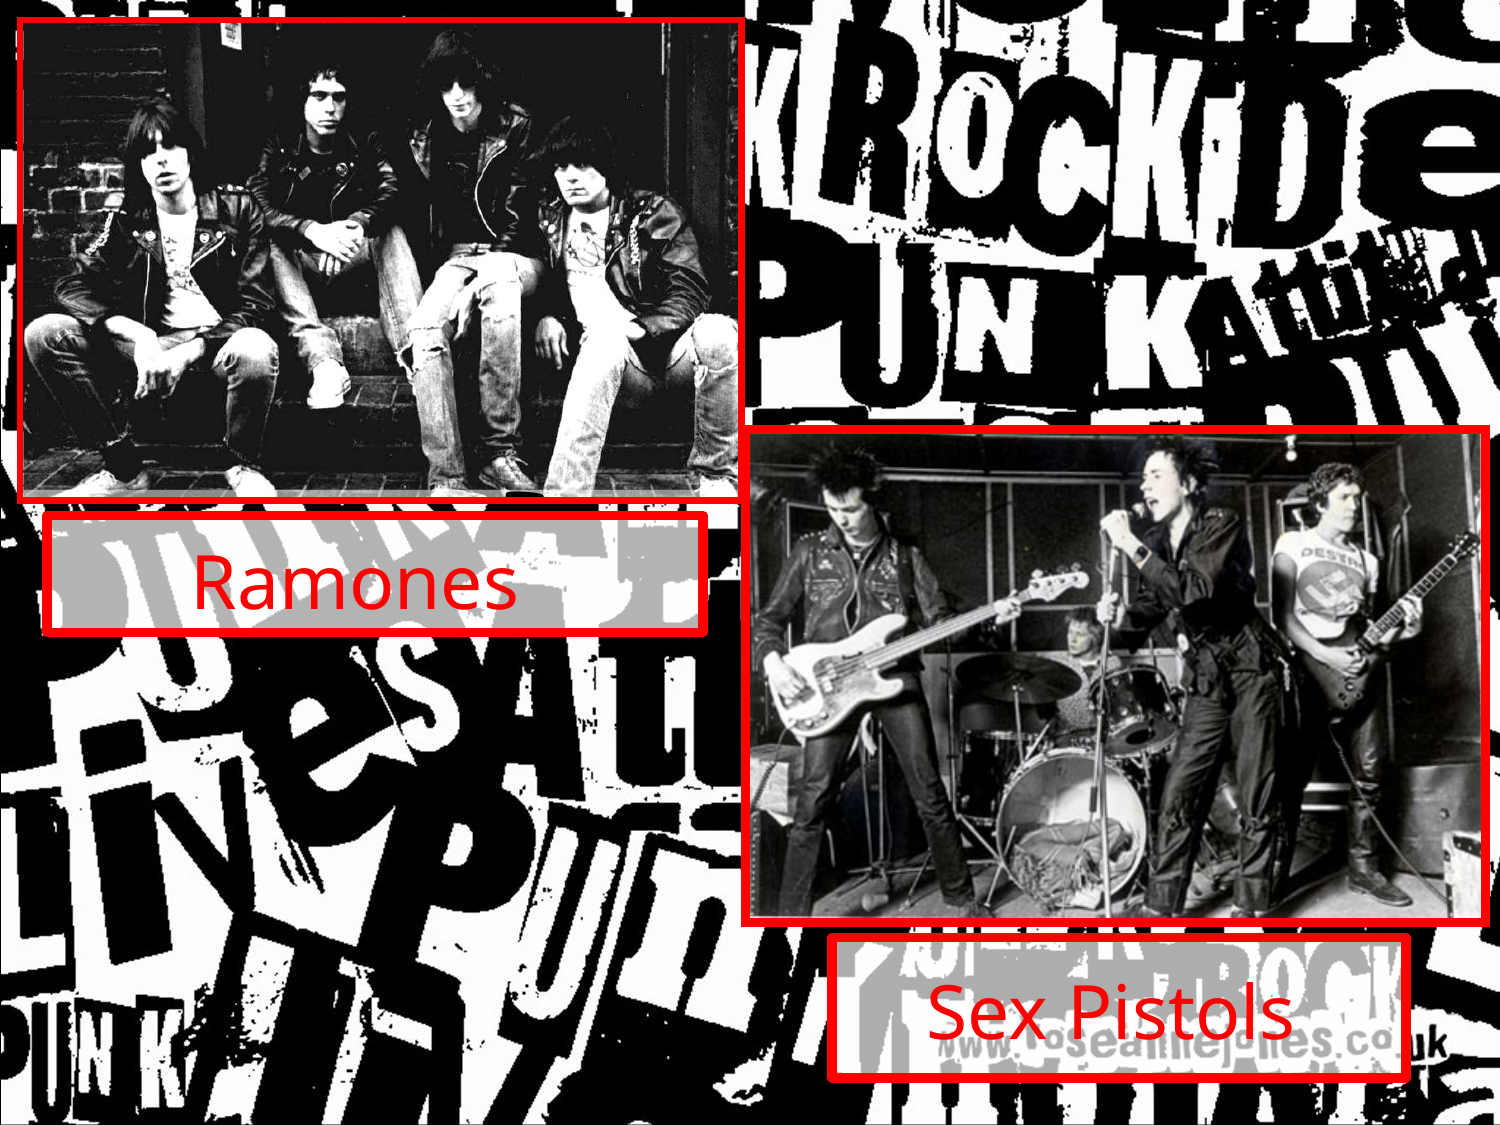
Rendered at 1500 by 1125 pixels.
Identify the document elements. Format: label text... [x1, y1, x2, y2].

text_box Ramones [175, 527, 715, 633]
text_box [46, 515, 704, 633]
text_box [832, 937, 1407, 1079]
text_box Sex Pistols [911, 956, 1404, 1062]
picture [0, 0, 1500, 1125]
